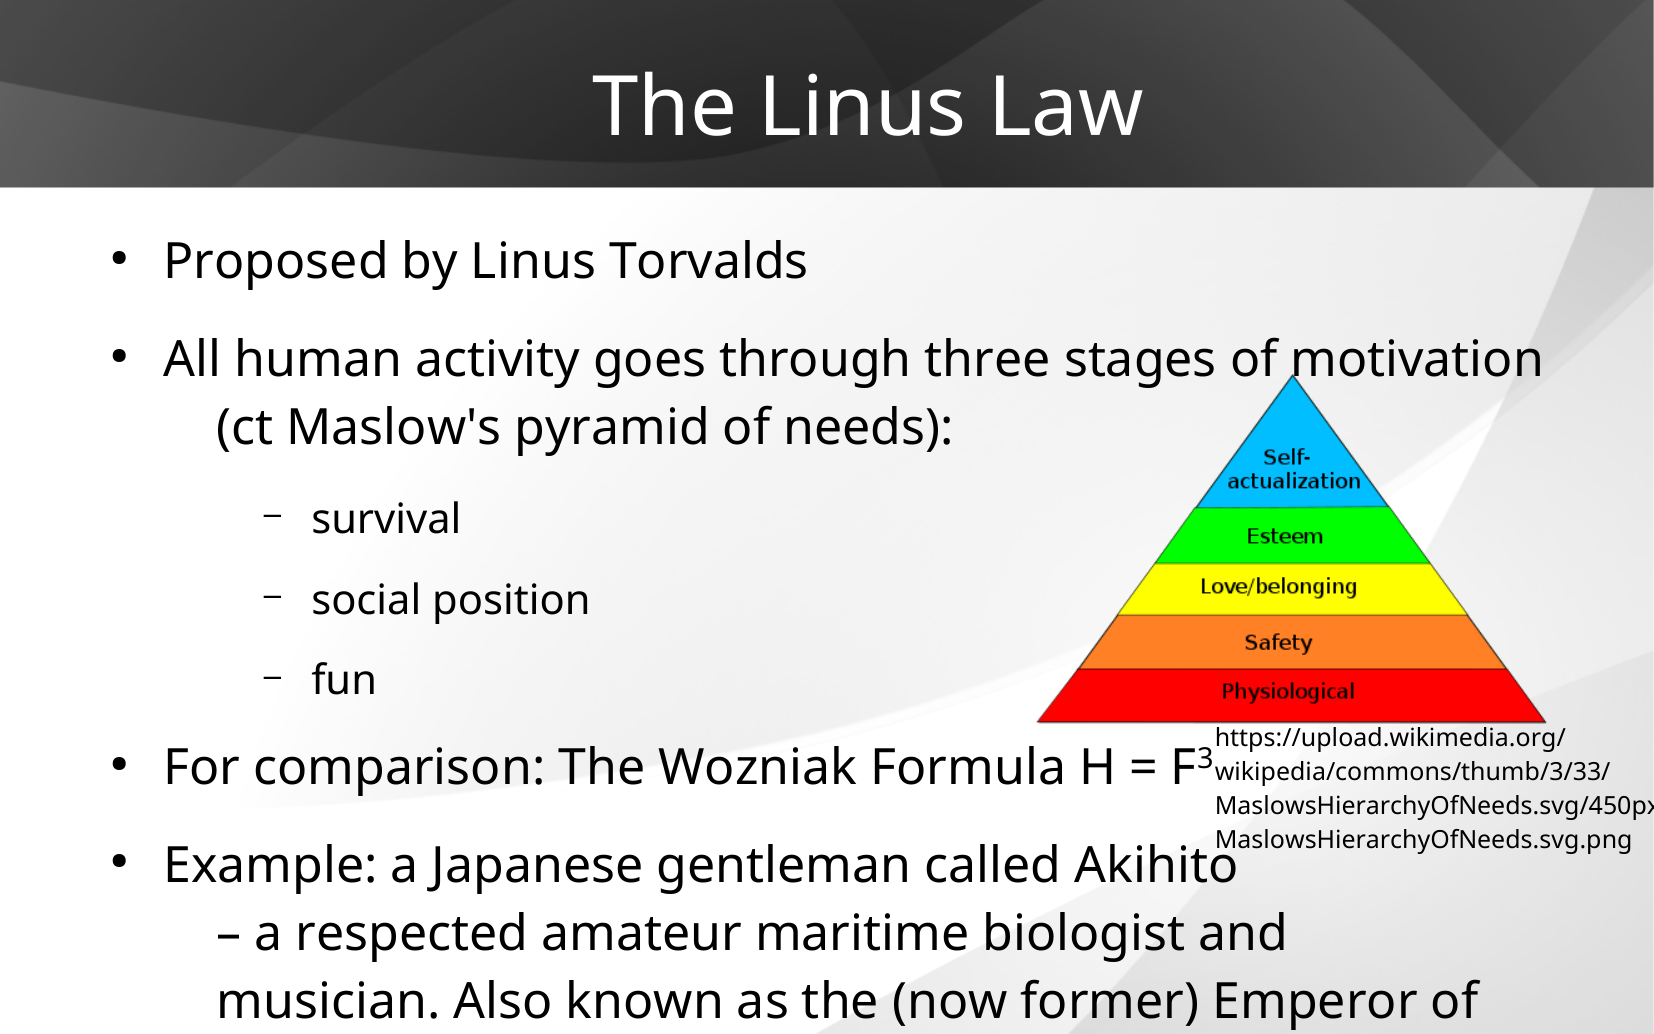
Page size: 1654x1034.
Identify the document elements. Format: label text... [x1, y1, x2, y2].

title The Linus Law [124, 0, 1613, 208]
picture [1012, 352, 1575, 751]
picture [0, 0, 1654, 1034]
list Proposed by Linus Torvalds All human activity goes through three stages of motivation (ct Maslow's pyramid of needs): survival social position fun For comparison: The Wozniak Formula H = F3 Example: a Japanese gentleman called Akihito – a respected amateur maritime biologist and musician. Also known as the (now former) Emperor of Japan [75, 225, 1613, 1013]
text_box https://upload.wikimedia.org/wikipedia/commons/thumb/3/33/MaslowsHierarchyOfNeeds.svg/450px-MaslowsHierarchyOfNeeds.svg.png [1200, 712, 1654, 860]
